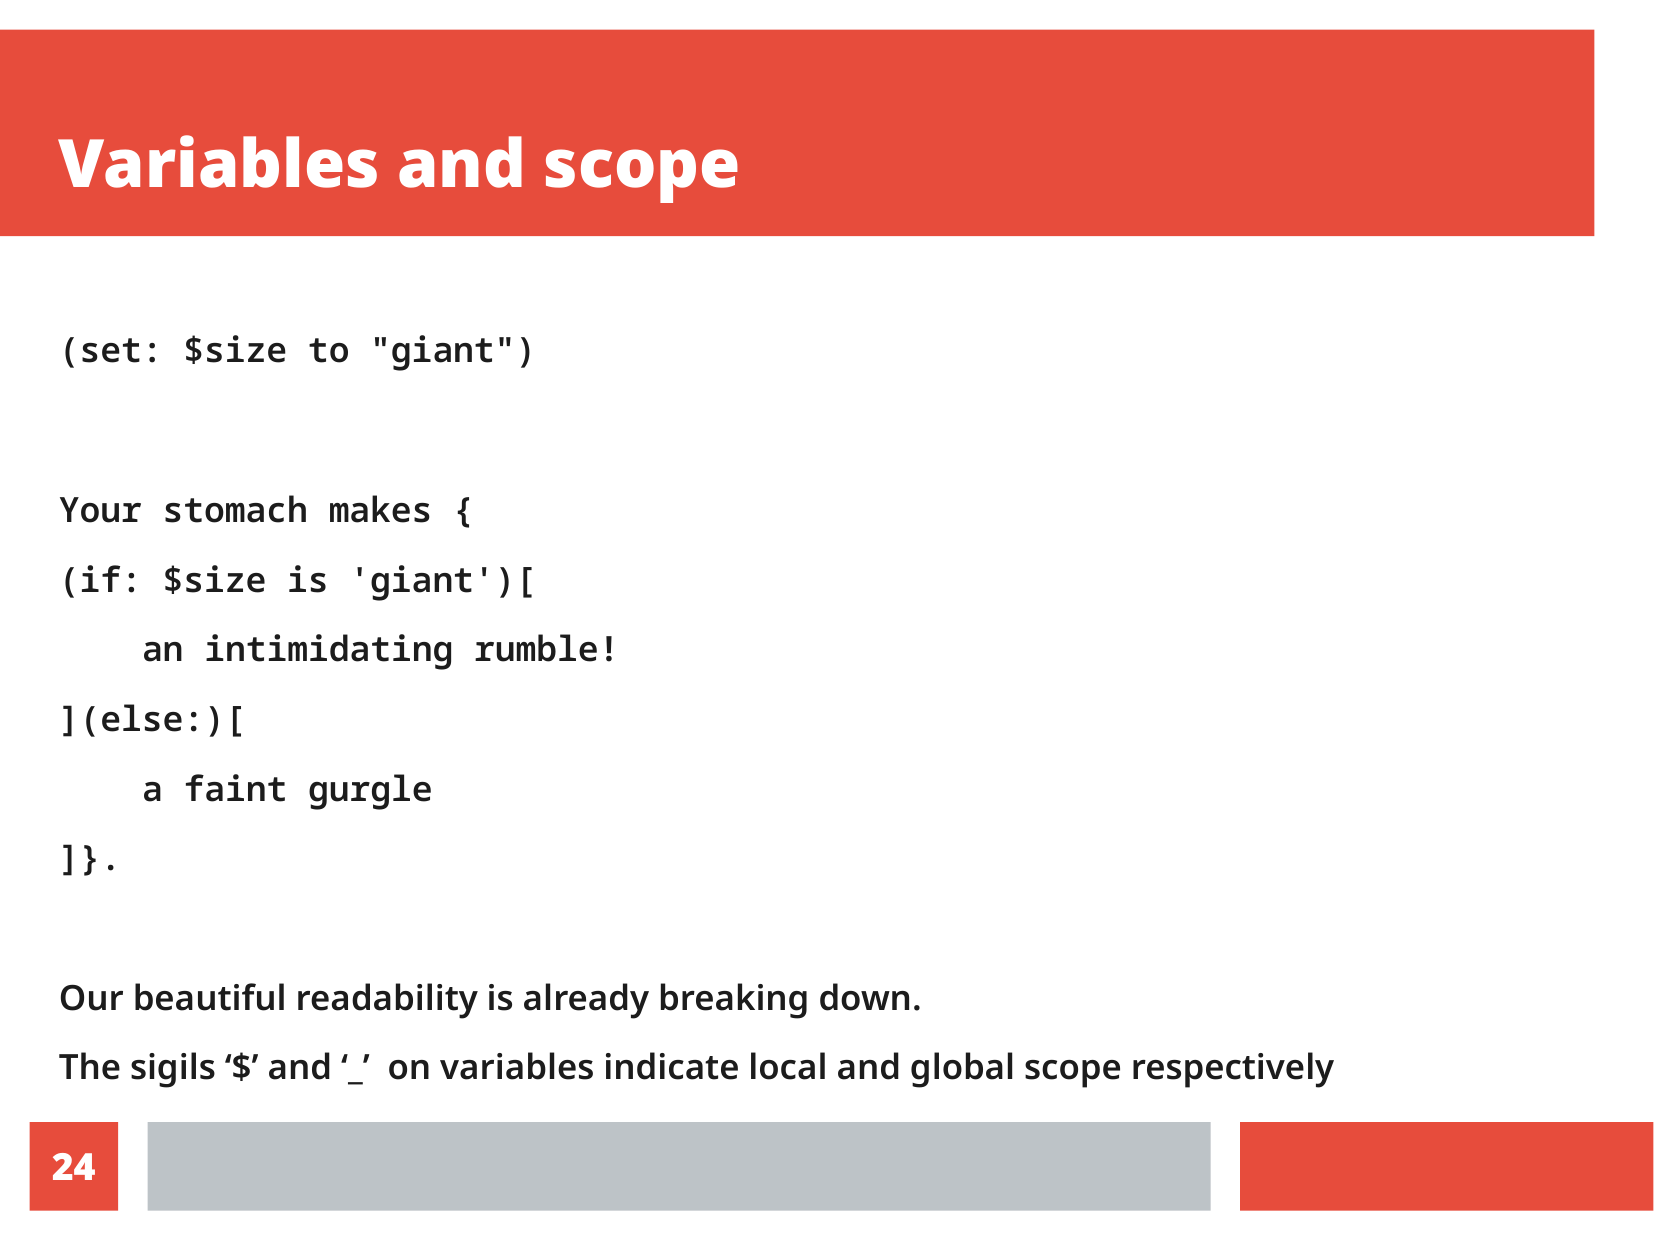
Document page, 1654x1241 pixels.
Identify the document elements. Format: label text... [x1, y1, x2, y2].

title Variables and scope [59, 59, 1595, 207]
list (set: $size to "giant") Your stomach makes { (if: $size is 'giant')[ an intimidating rumble! ](else:​)[ a faint gurgle ]}. Our beautiful readability is already breaking down. The sigils ‘$’ and ‘_’ on variables indicate local and global scope respectively [59, 324, 1565, 1093]
